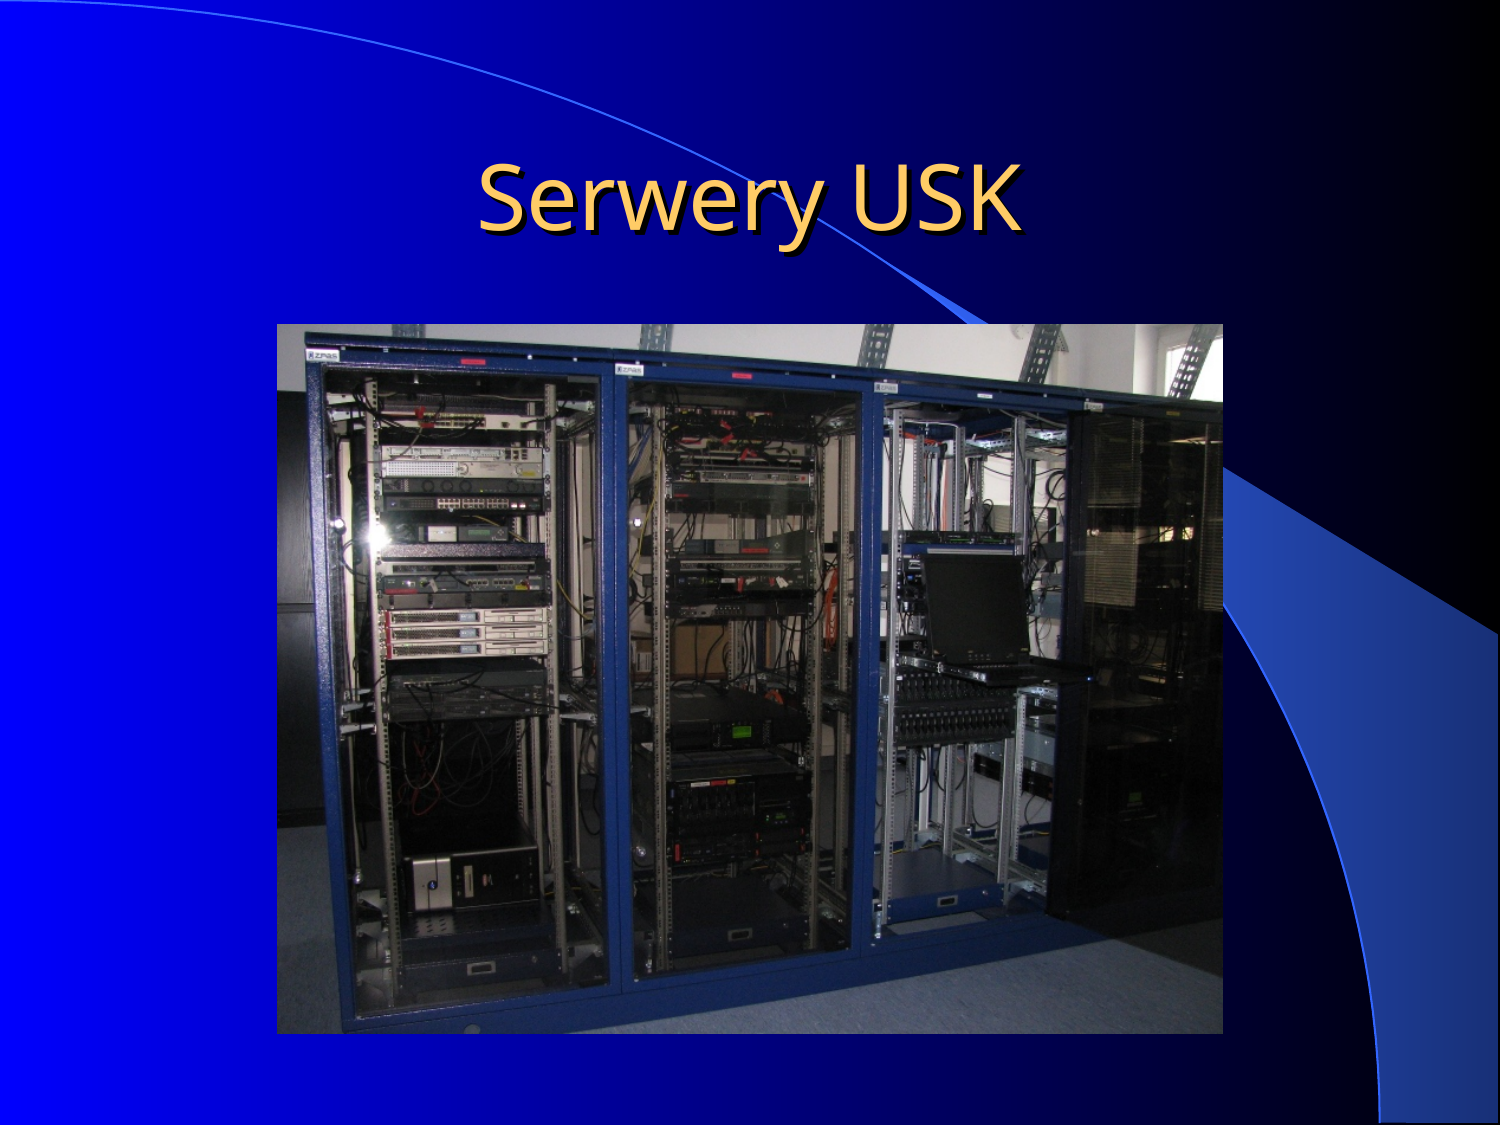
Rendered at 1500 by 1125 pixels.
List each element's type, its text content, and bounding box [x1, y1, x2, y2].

title Serwery USK [112, 68, 1387, 320]
picture [277, 324, 1223, 1034]
